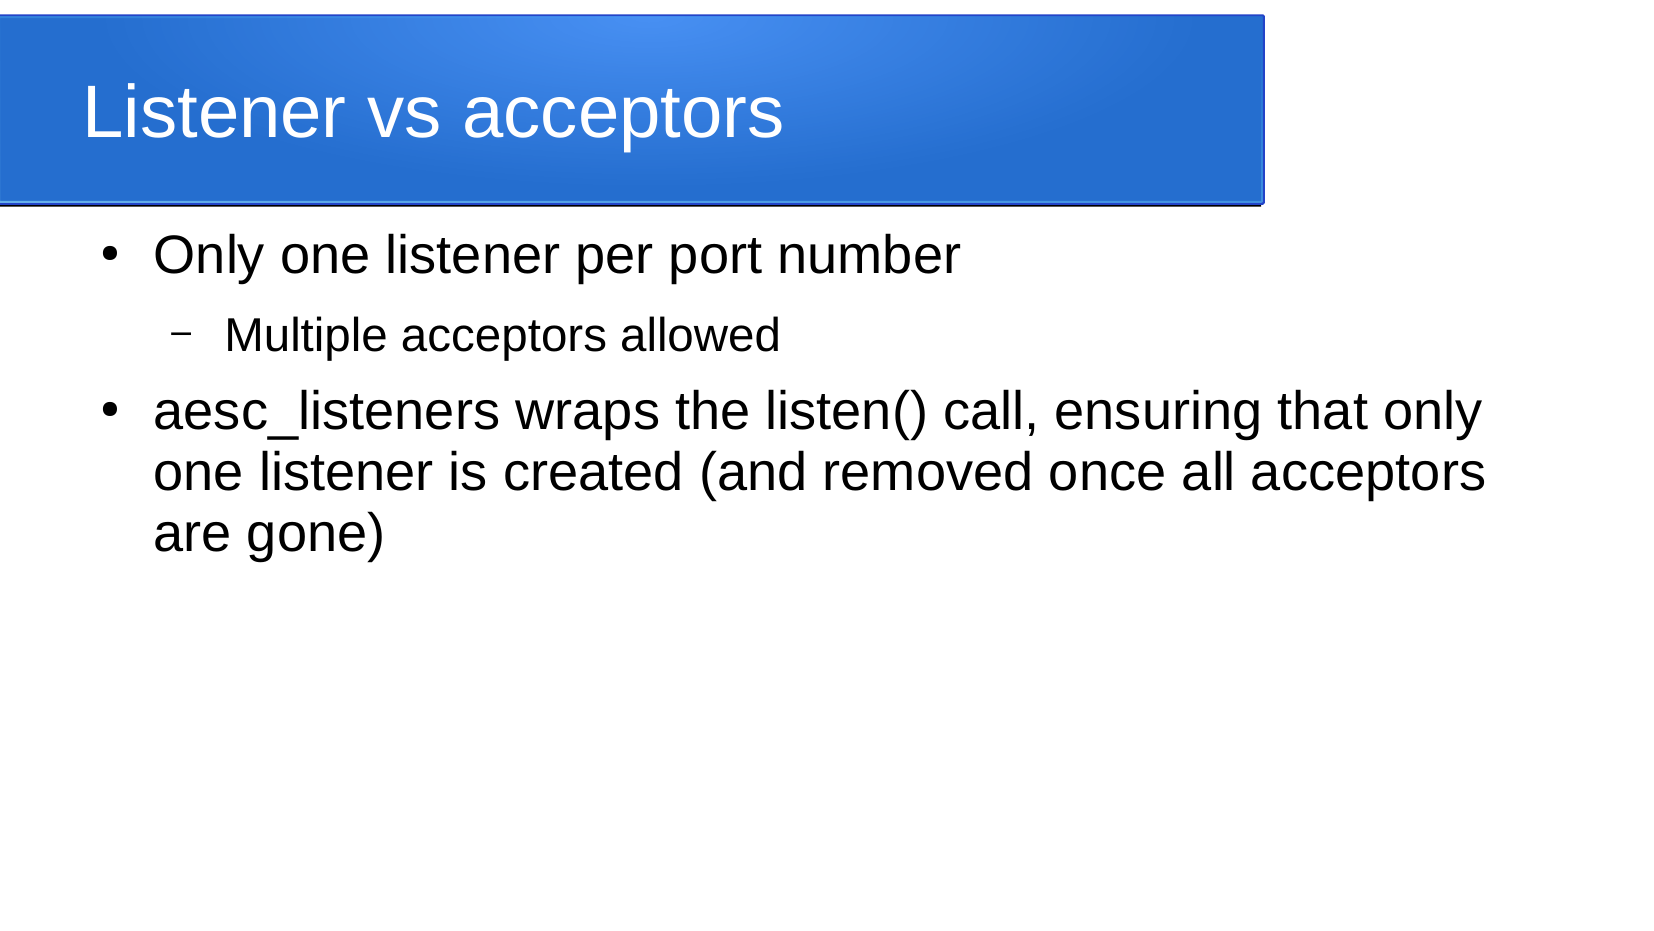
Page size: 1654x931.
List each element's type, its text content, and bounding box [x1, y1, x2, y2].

list Only one listener per port number Multiple acceptors allowed aesc_listeners wraps the listen() call, ensuring that only one listener is created (and removed once all acceptors are gone) [82, 224, 1571, 764]
title Listener vs acceptors [82, 35, 1235, 189]
